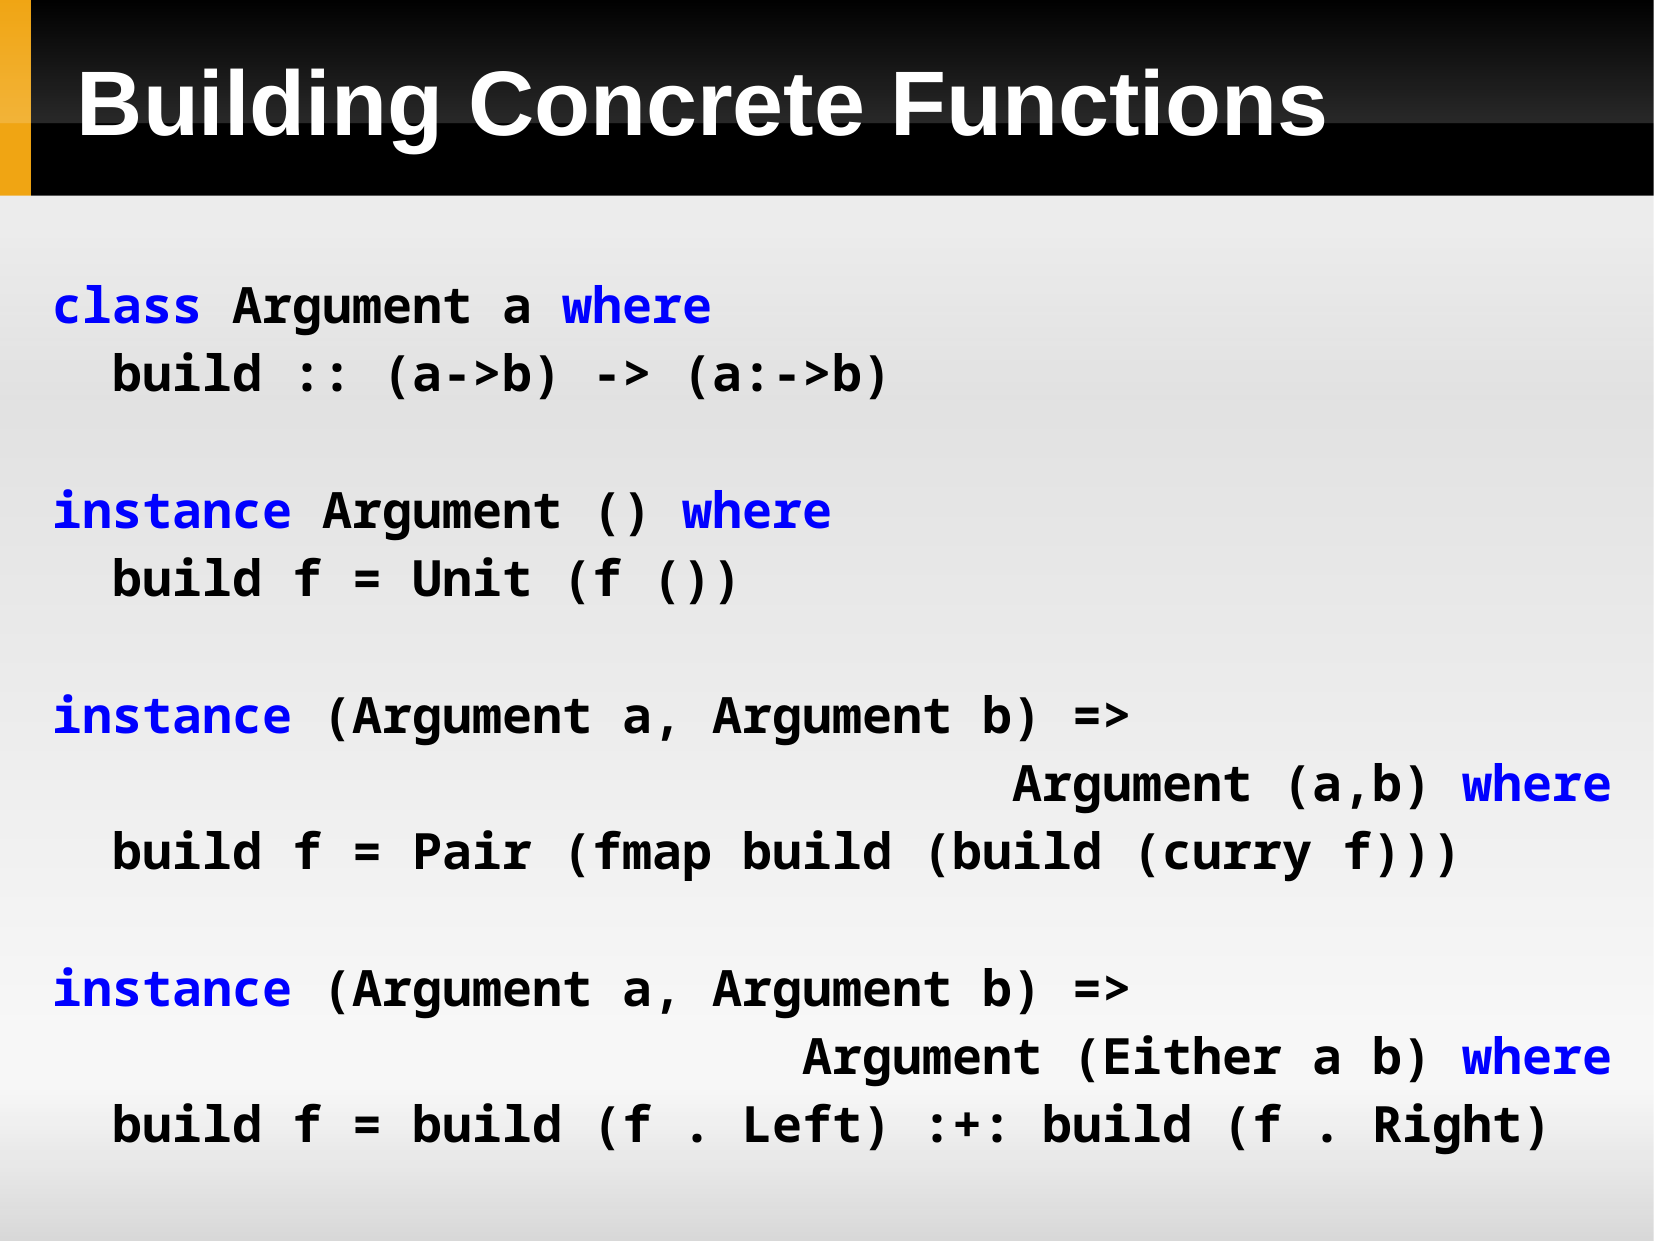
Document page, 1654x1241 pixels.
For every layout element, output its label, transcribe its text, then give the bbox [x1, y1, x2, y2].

picture [0, 0, 1654, 1241]
picture [122, 1126, 133, 1136]
picture [422, 1126, 433, 1136]
picture [1171, 1126, 1183, 1136]
picture [1052, 1126, 1063, 1136]
picture [1441, 1126, 1452, 1136]
picture [541, 1126, 553, 1136]
picture [1082, 1126, 1092, 1136]
picture [152, 1126, 162, 1136]
title Building Concrete Functions [76, 7, 1565, 200]
text_box class Argument a where build :: (a->b) -> (a:->b) instance Argument () where build f = Unit (f ()) instance (Argument a, Argument b) => Argument (a,b) where build f = Pair (fmap build (build (curry f))) instance (Argument a, Argument b) => Argument (Either a b) where build f = build (f . Left) :+: build (f . Right) [37, 262, 1654, 1126]
picture [241, 1126, 253, 1136]
picture [452, 1126, 462, 1136]
